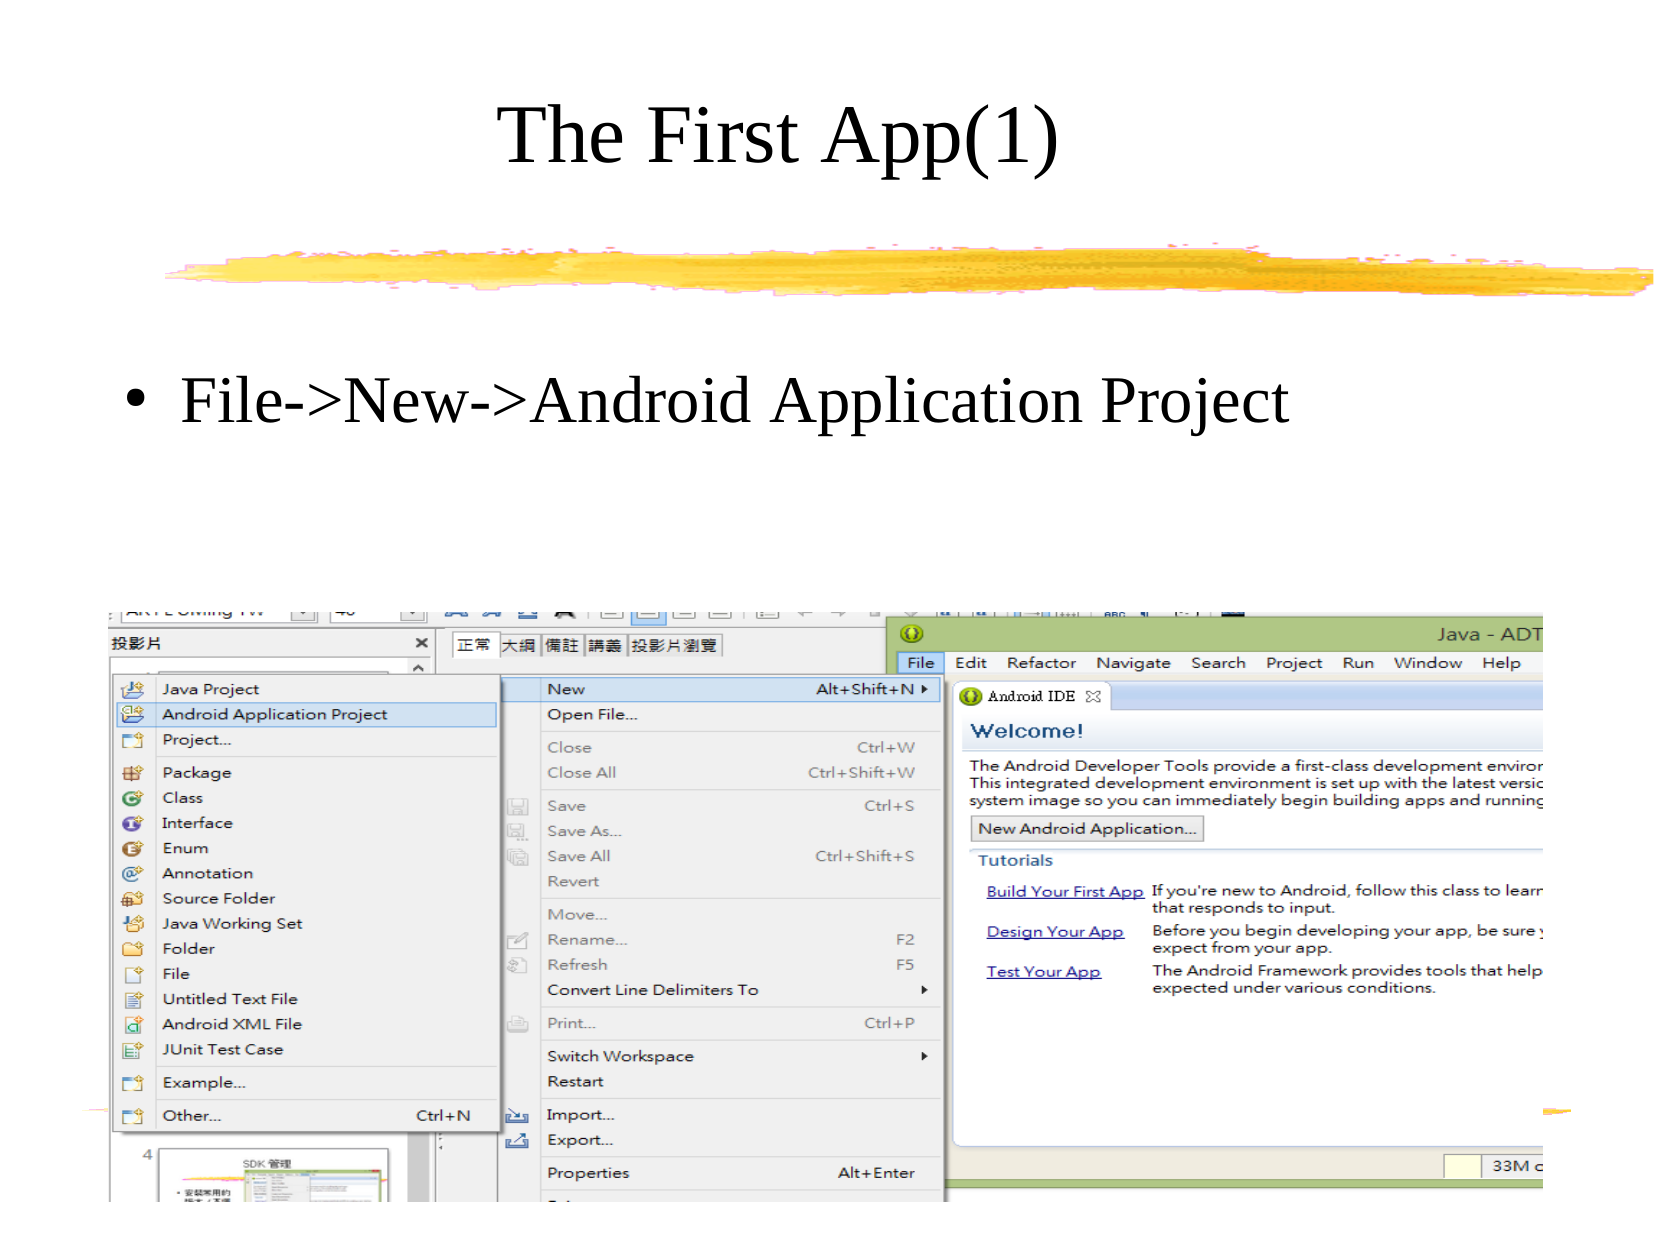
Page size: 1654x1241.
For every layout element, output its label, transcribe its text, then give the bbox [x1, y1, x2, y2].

picture [82, 612, 1571, 1202]
picture [165, 237, 1654, 308]
list File->New->Android Application Project [124, 358, 1530, 612]
title The First App(1) [76, 28, 1482, 235]
